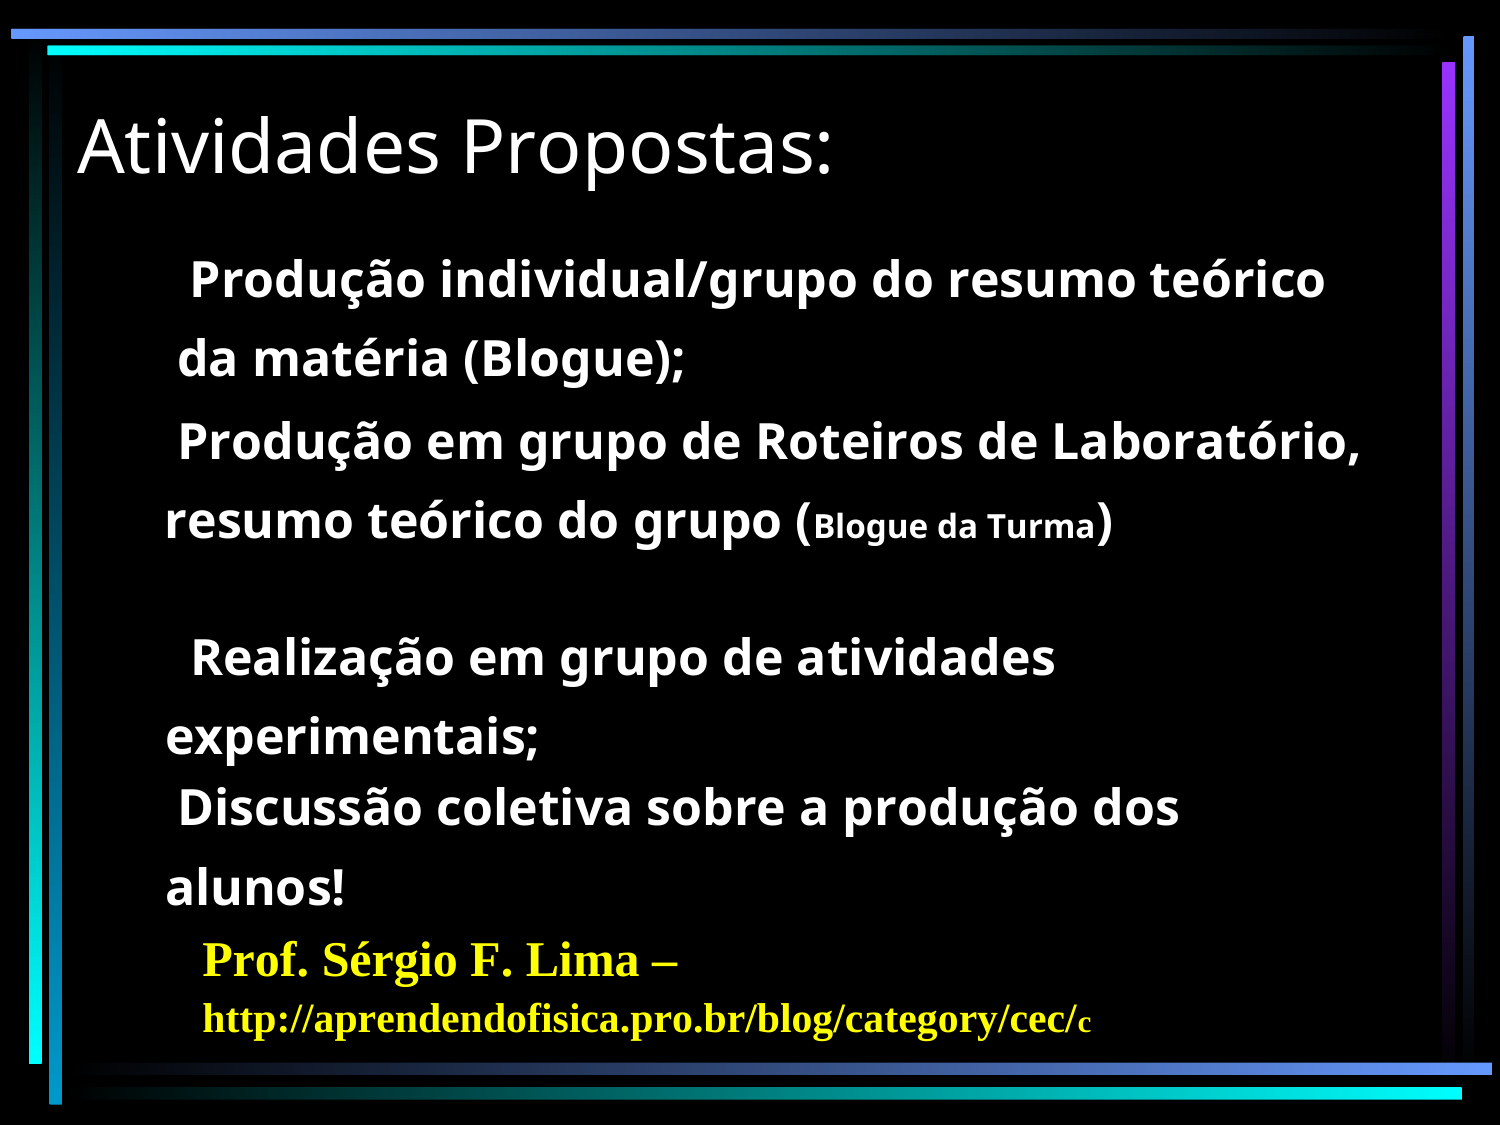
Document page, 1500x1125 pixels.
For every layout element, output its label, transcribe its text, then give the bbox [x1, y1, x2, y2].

text_box Produção individual/grupo do resumo teórico da matéria (Blogue); [162, 224, 1401, 399]
text_box Prof. Sérgio F. Lima – http://aprendendofisica.pro.br/blog/category/cec/c [187, 915, 1338, 1050]
text_box Realização em grupo de atividades experimentais; [150, 603, 1388, 778]
text_box Discussão coletiva sobre a produção dos alunos!! [150, 778, 1388, 928]
text_box Produção em grupo de Roteiros de Laboratório, resumo teórico do grupo (Blogue da Turma)‏ [149, 387, 1388, 562]
title Atividades Propostas: [62, 62, 1375, 190]
